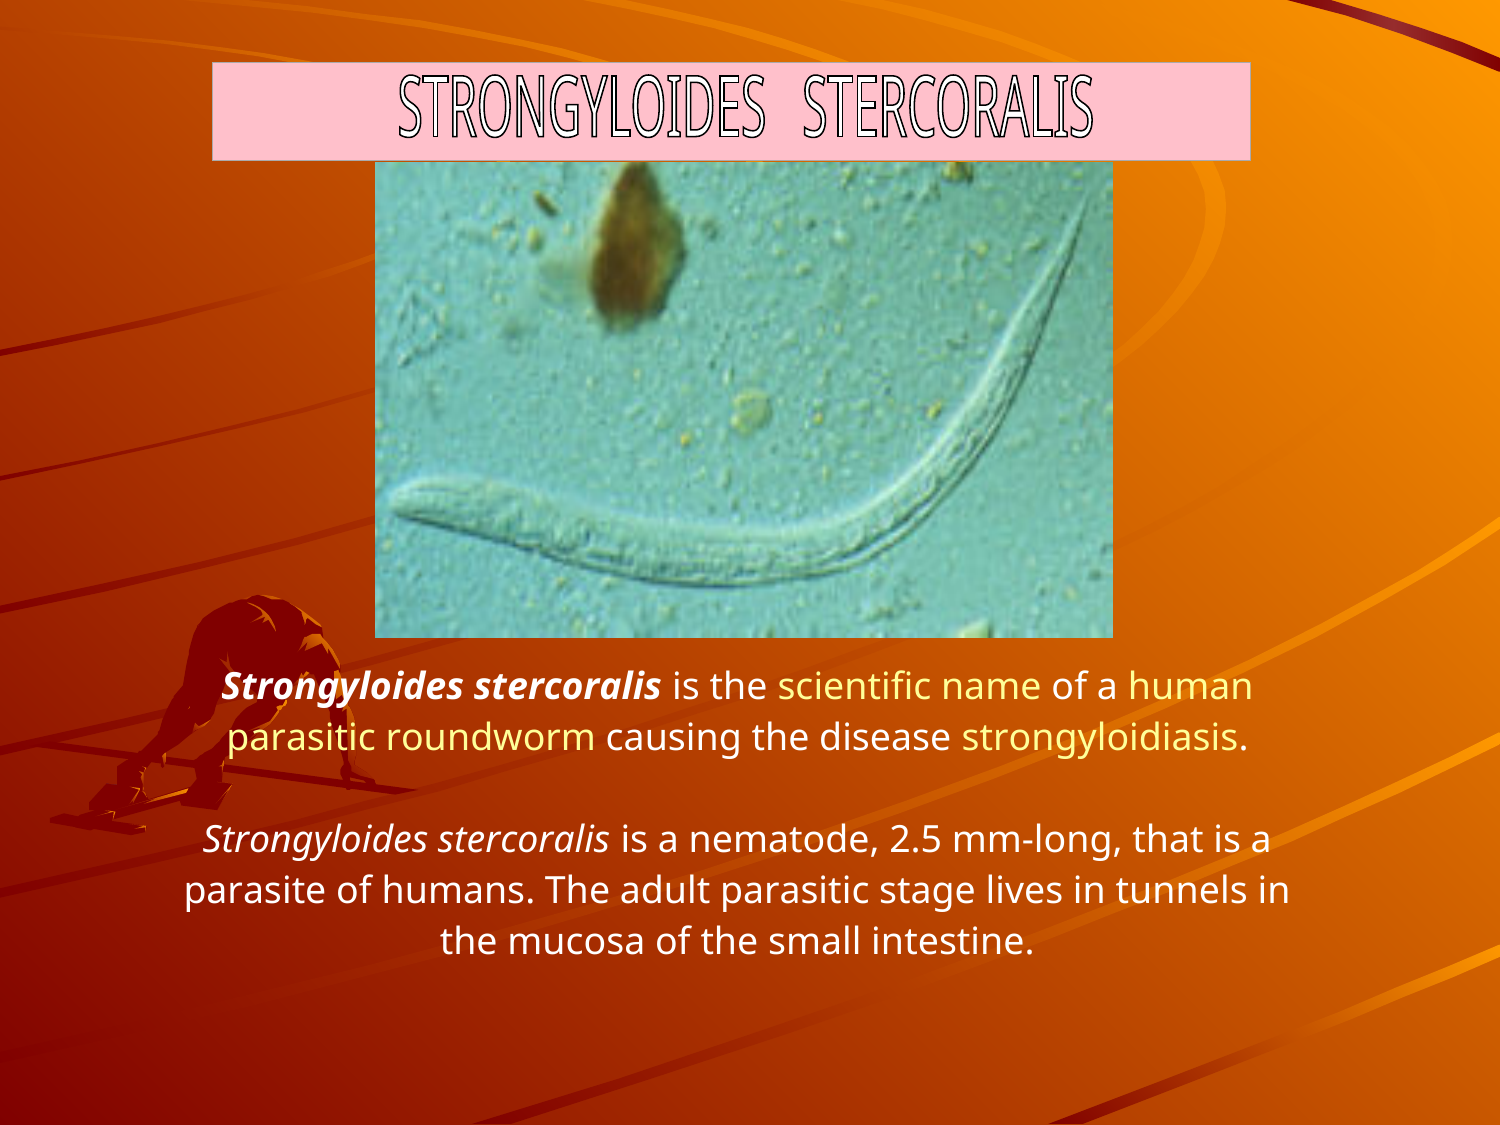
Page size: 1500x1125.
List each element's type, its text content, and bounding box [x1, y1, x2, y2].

text_box First stage larva (L1) of S. stercoralis [212, 161, 1250, 638]
text_box STRONGYLOIDES STERCORALIS [804, 75, 826, 138]
text_box STRONGYLOIDES STERCORALIS [719, 75, 739, 137]
text_box STRONGYLOIDES STERCORALIS [581, 75, 608, 137]
text_box [213, 63, 1250, 160]
text_box STRONGYLOIDES STERCORALIS [633, 75, 664, 138]
text_box STRONGYLOIDES STERCORALIS [686, 75, 713, 137]
text_box STRONGYLOIDES STERCORALIS [1033, 75, 1053, 137]
text_box STRONGYLOIDES STERCORALIS [399, 75, 421, 138]
text_box STRONGYLOIDES STERCORALIS [668, 75, 681, 137]
text_box STRONGYLOIDES STERCORALIS [1071, 75, 1093, 138]
text_box STRONGYLOIDES STERCORALIS [743, 75, 765, 138]
text_box STRONGYLOIDES STERCORALIS [909, 75, 935, 138]
text_box STRONGYLOIDES STERCORALIS [611, 75, 631, 137]
text_box STRONGYLOIDES STERCORALIS [452, 75, 477, 137]
text_box STRONGYLOIDES STERCORALIS [1055, 75, 1068, 137]
picture [375, 162, 1113, 638]
text_box STRONGYLOIDES STERCORALIS [882, 75, 907, 137]
text_box STRONGYLOIDES STERCORALIS [975, 75, 1030, 137]
text_box STRONGYLOIDES STERCORALIS [550, 75, 578, 138]
text_box STRONGYLOIDES STERCORALIS [423, 75, 448, 137]
text_box STRONGYLOIDES STERCORALIS [479, 75, 511, 138]
text_box STRONGYLOIDES STERCORALIS [827, 75, 853, 137]
text_box STRONGYLOIDES STERCORALIS [517, 75, 544, 137]
text_box Strongyloides stercoralis is the scientific name of a human parasitic roundworm causing the disease strongyloidiasis. Strongyloides stercoralis is a nematode, 2.5 mm-long, that is a parasite of humans. The adult parasitic stage lives in tunnels in the mucosa of the small intestine. [149, 651, 1325, 974]
text_box STRONGYLOIDES STERCORALIS [938, 75, 969, 138]
text_box STRONGYLOIDES STERCORALIS [857, 75, 876, 137]
